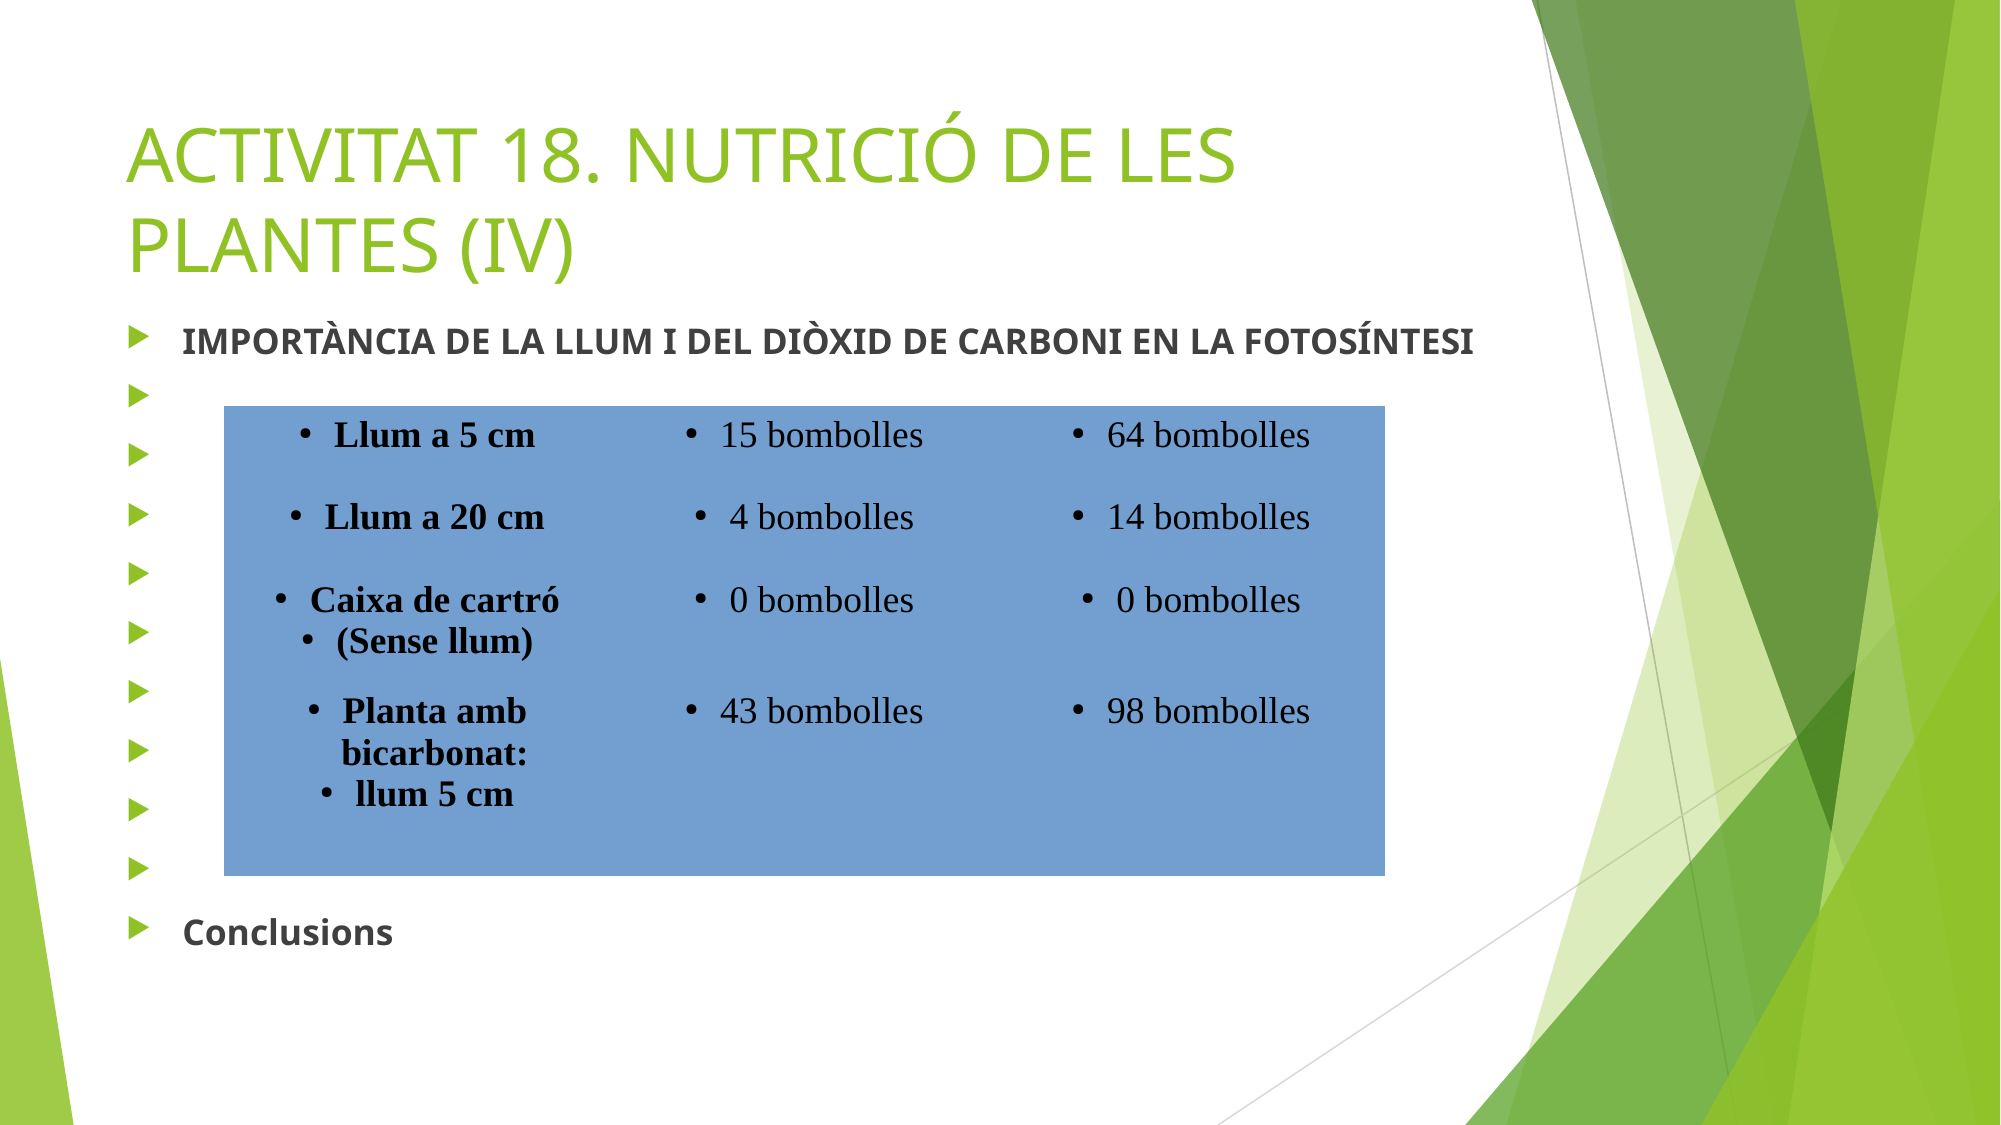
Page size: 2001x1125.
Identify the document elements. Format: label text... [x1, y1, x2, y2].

table_cell 14 bombolles [998, 489, 1385, 571]
table_cell 0 bombolles [998, 571, 1385, 683]
table_cell Llum a 20 cm [224, 489, 611, 571]
table_header 64 bombolles [998, 406, 1385, 489]
list IMPORTÀNCIA DE LA LLUM I DEL DIÒXID DE CARBONI EN LA FOTOSÍNTESI Conclusions [111, 316, 1522, 992]
table_cell 0 bombolles [611, 571, 998, 683]
table_cell 4 bombolles [611, 489, 998, 571]
table_cell Caixa de cartró (Sense llum) [224, 571, 611, 683]
table_cell 43 bombolles [611, 683, 998, 876]
table_header Llum a 5 cm [224, 406, 611, 489]
table_header 15 bombolles [611, 406, 998, 489]
table_cell Planta amb bicarbonat: llum 5 cm [224, 683, 611, 876]
title ACTIVITAT 18. NUTRICIÓ DE LES PLANTES (IV) [111, 99, 1522, 316]
table_cell 98 bombolles [998, 683, 1385, 876]
